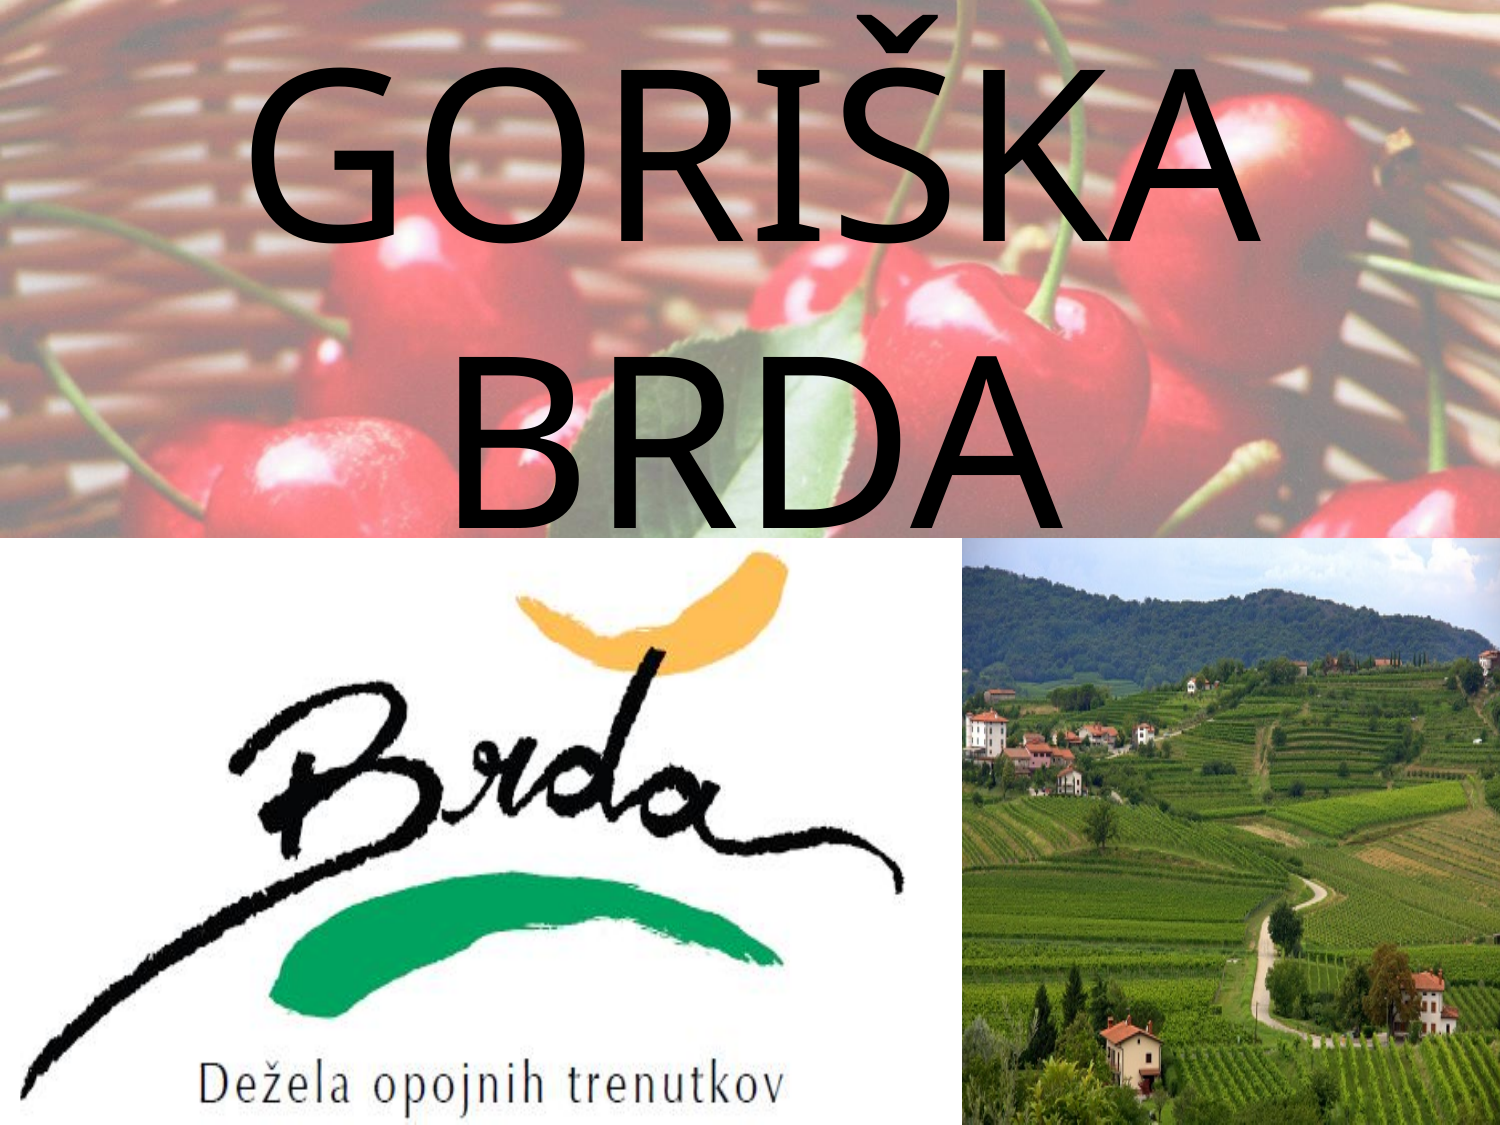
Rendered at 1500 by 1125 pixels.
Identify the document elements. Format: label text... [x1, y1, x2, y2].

title GORIŠKA BRDA [0, 0, 1500, 538]
picture [0, 538, 1500, 1125]
